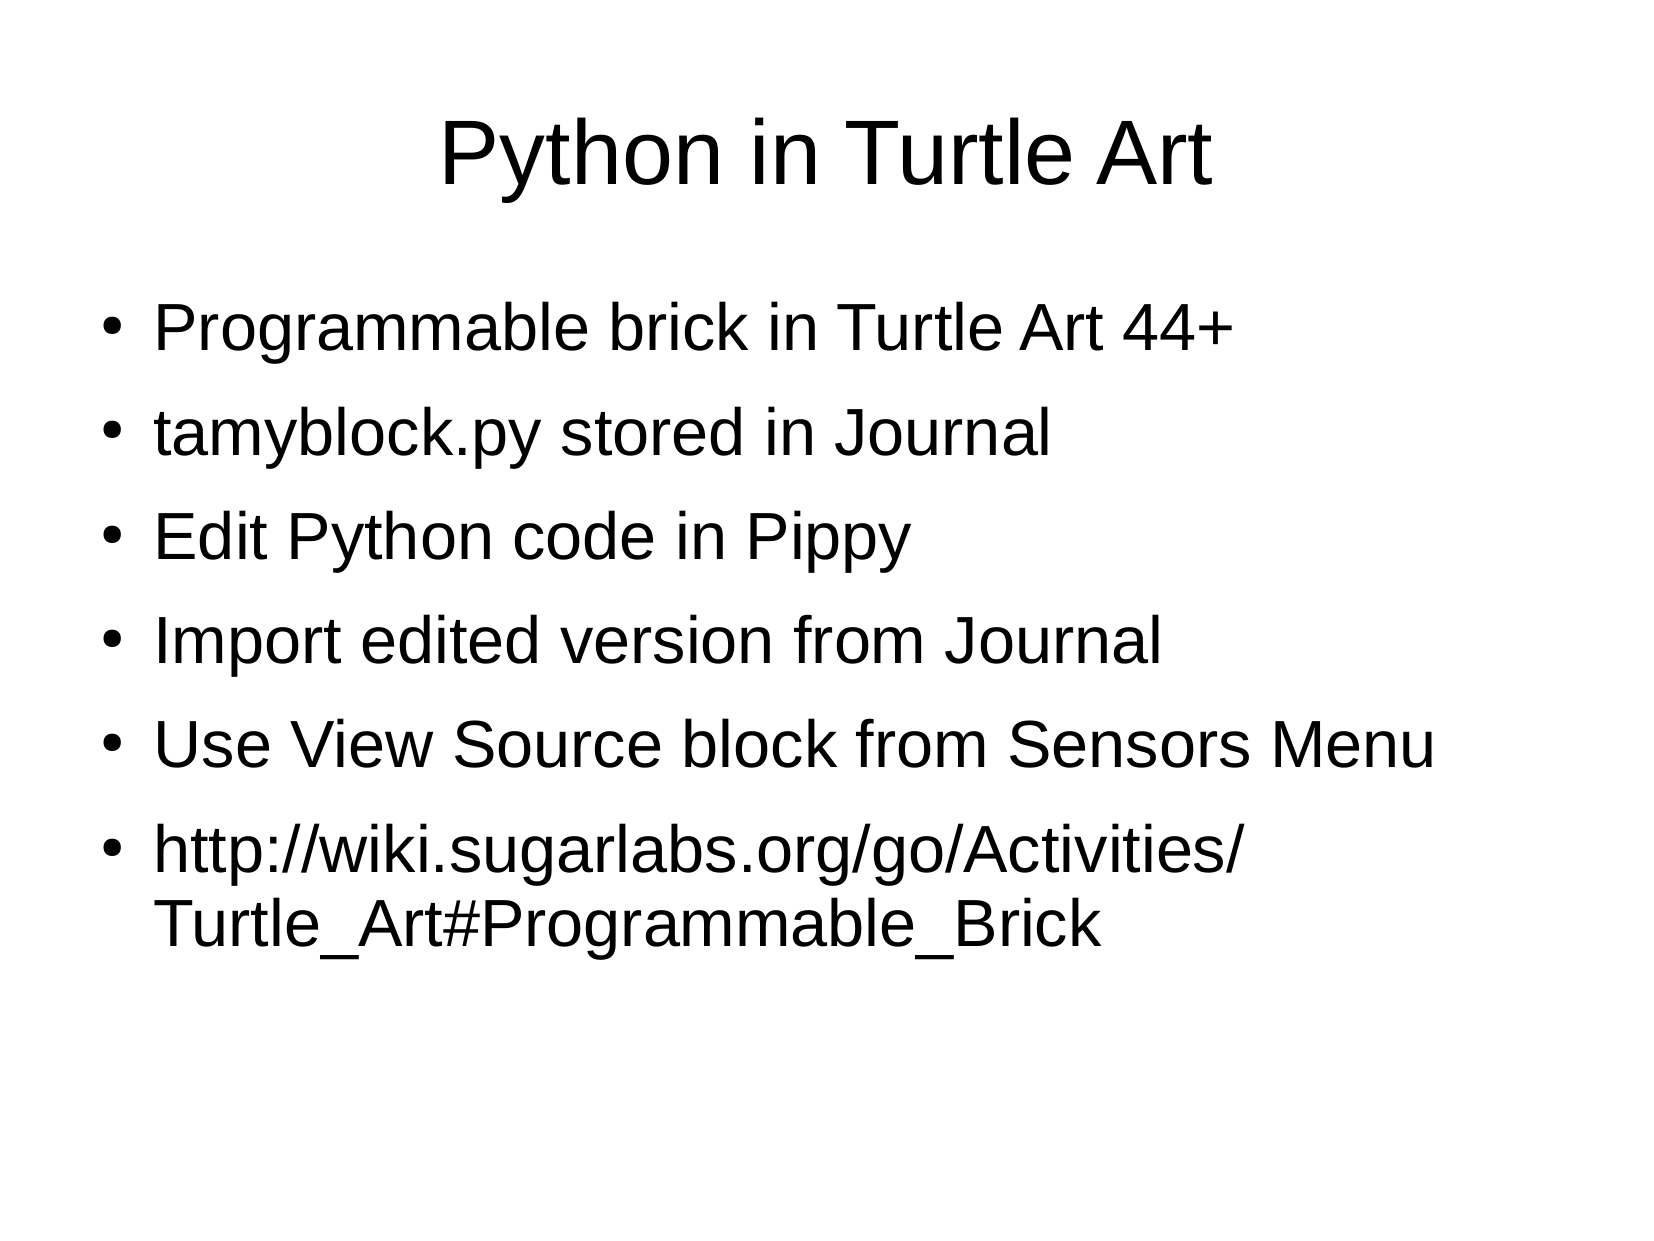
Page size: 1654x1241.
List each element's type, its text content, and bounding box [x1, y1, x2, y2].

list Programmable brick in Turtle Art 44+ tamyblock.py stored in Journal Edit Python code in Pippy Import edited version from Journal Use View Source block from Sensors Menu http://wiki.sugarlabs.org/go/Activities/Turtle_Art#Programmable_Brick [82, 290, 1571, 1094]
title Python in Turtle Art [82, 49, 1571, 257]
